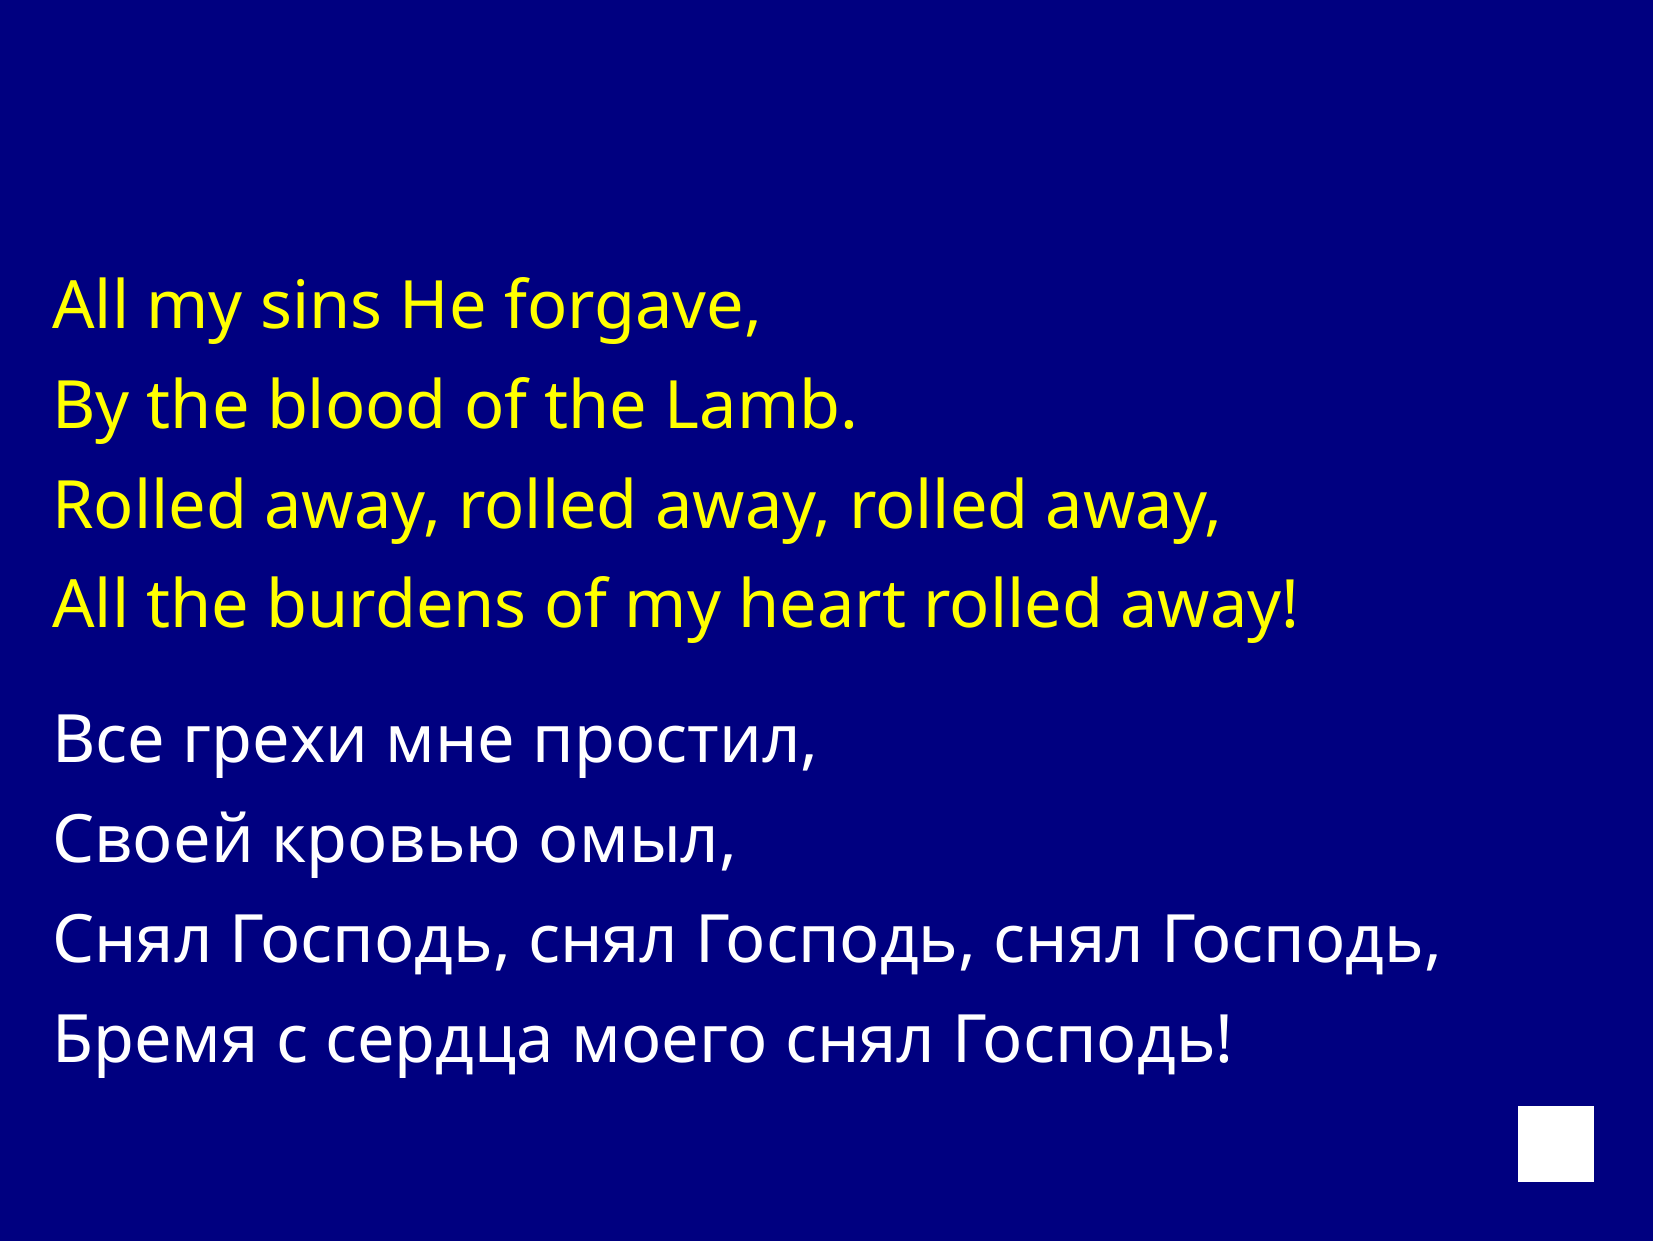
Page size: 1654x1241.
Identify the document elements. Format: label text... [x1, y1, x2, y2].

text_box [1518, 1163, 1594, 1182]
text_box All my sins He forgave, By the blood of the Lamb. Rolled away, rolled away, rolled away, All the burdens of my heart rolled away! [37, 150, 1576, 638]
text_box Все грехи мне простил, Своей кровью омыл, Снял Господь, снял Господь, снял Господь, Бремя с сердца моего снял Господь! [37, 675, 1653, 1163]
